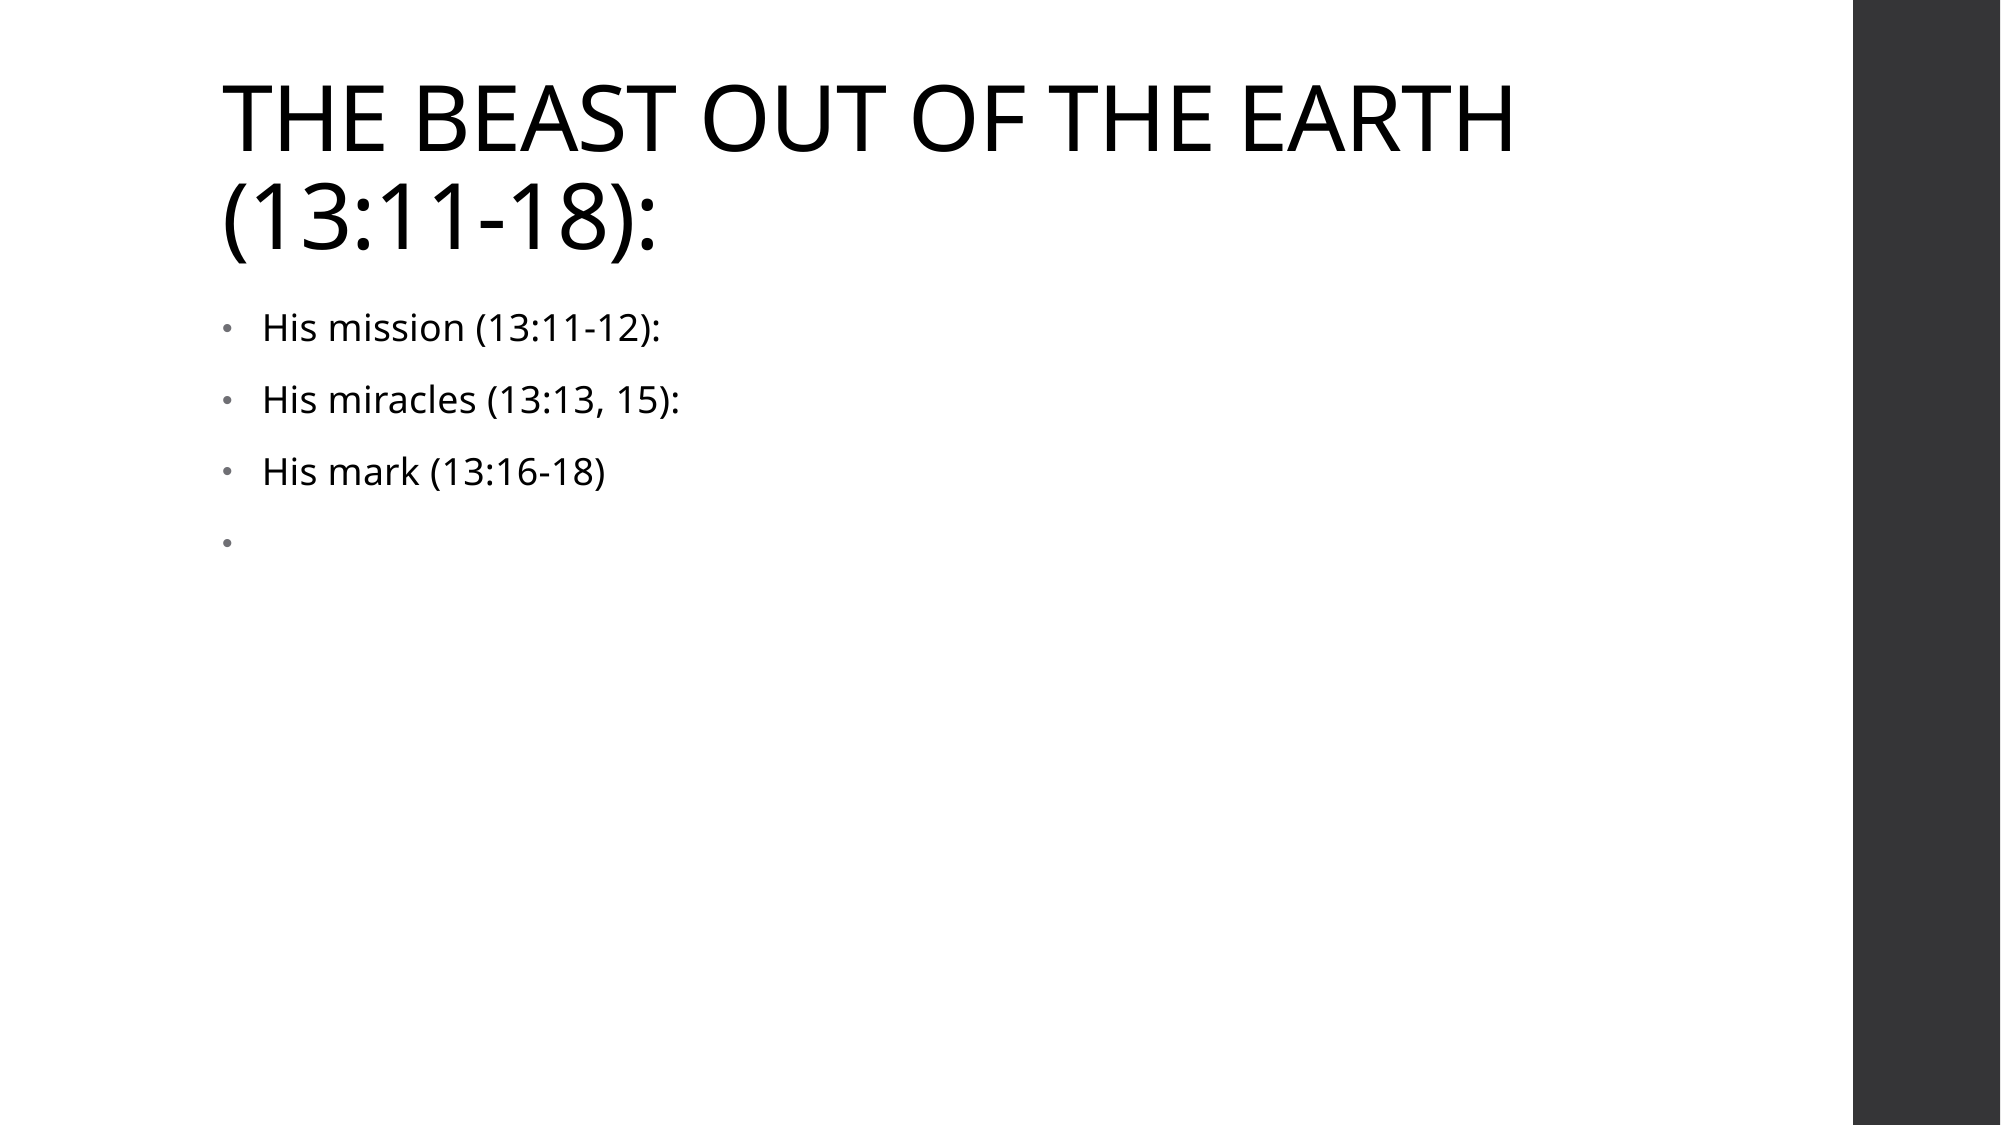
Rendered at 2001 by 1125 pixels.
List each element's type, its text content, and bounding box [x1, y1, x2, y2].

list His mission (13:11-12): His miracles (13:13, 15): His mark (13:16-18) [206, 299, 1617, 1014]
title THE BEAST OUT OF THE EARTH (13:11-18): [206, 60, 1797, 278]
